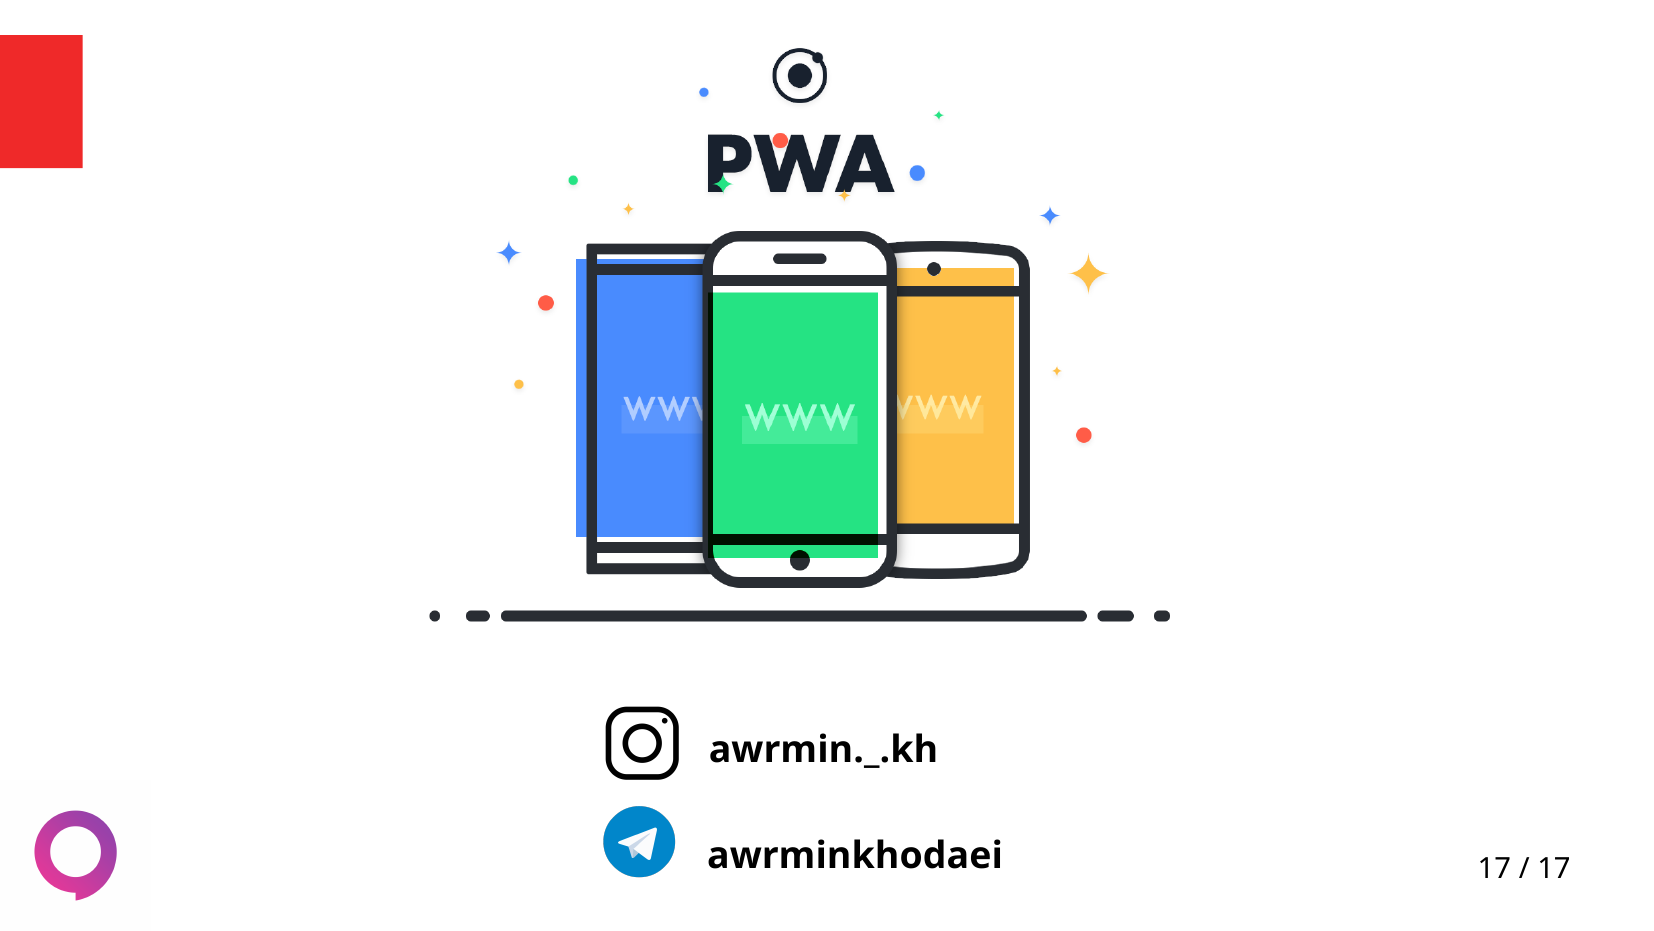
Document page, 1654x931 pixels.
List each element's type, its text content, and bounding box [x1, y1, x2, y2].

picture [0, 780, 151, 931]
text_box awrmin._.kh [694, 715, 906, 771]
picture [588, 701, 690, 892]
picture [330, 33, 1269, 664]
text_box awrminkhodaei [692, 821, 961, 877]
